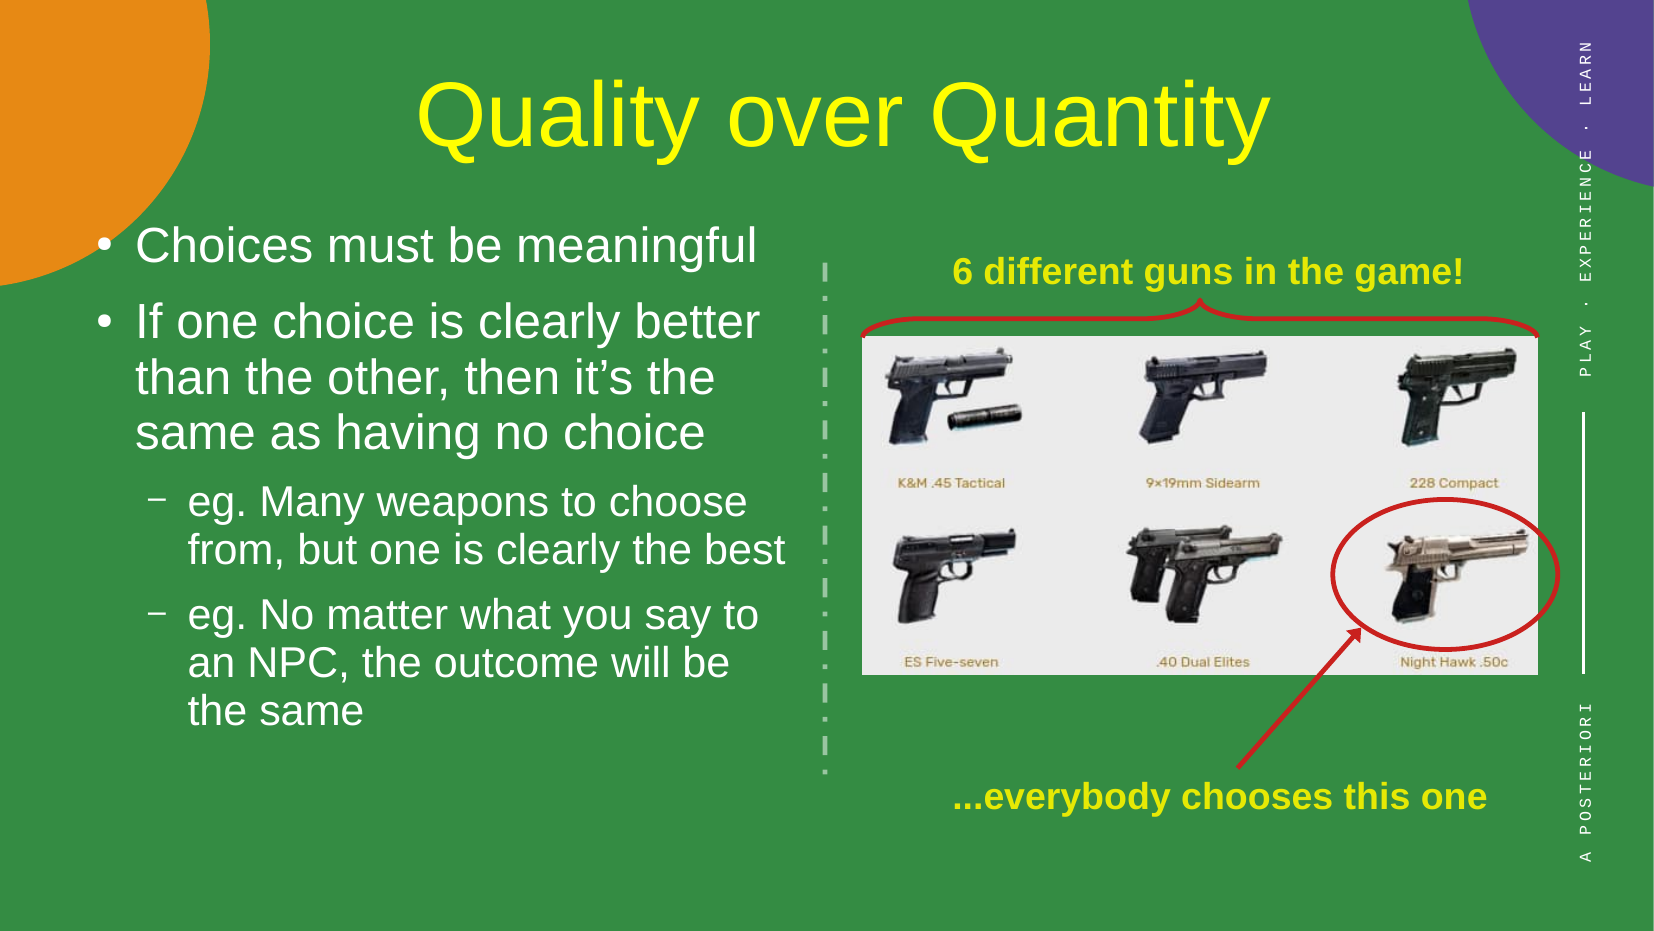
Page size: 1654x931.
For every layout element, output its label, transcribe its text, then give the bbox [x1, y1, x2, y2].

text_box 6 different guns in the game! [937, 243, 1481, 301]
picture [862, 336, 1538, 676]
text_box ...everybody chooses this one [937, 768, 1503, 826]
picture [1323, 622, 1538, 676]
list Choices must be meaningful If one choice is clearly better than the other, then it’s the same as having no choice eg. Many weapons to choose from, but one is clearly the best eg. No matter what you say to an NPC, the outcome will be the same [82, 217, 788, 758]
picture [1336, 502, 1538, 647]
title Quality over Quantity [187, 37, 1501, 193]
